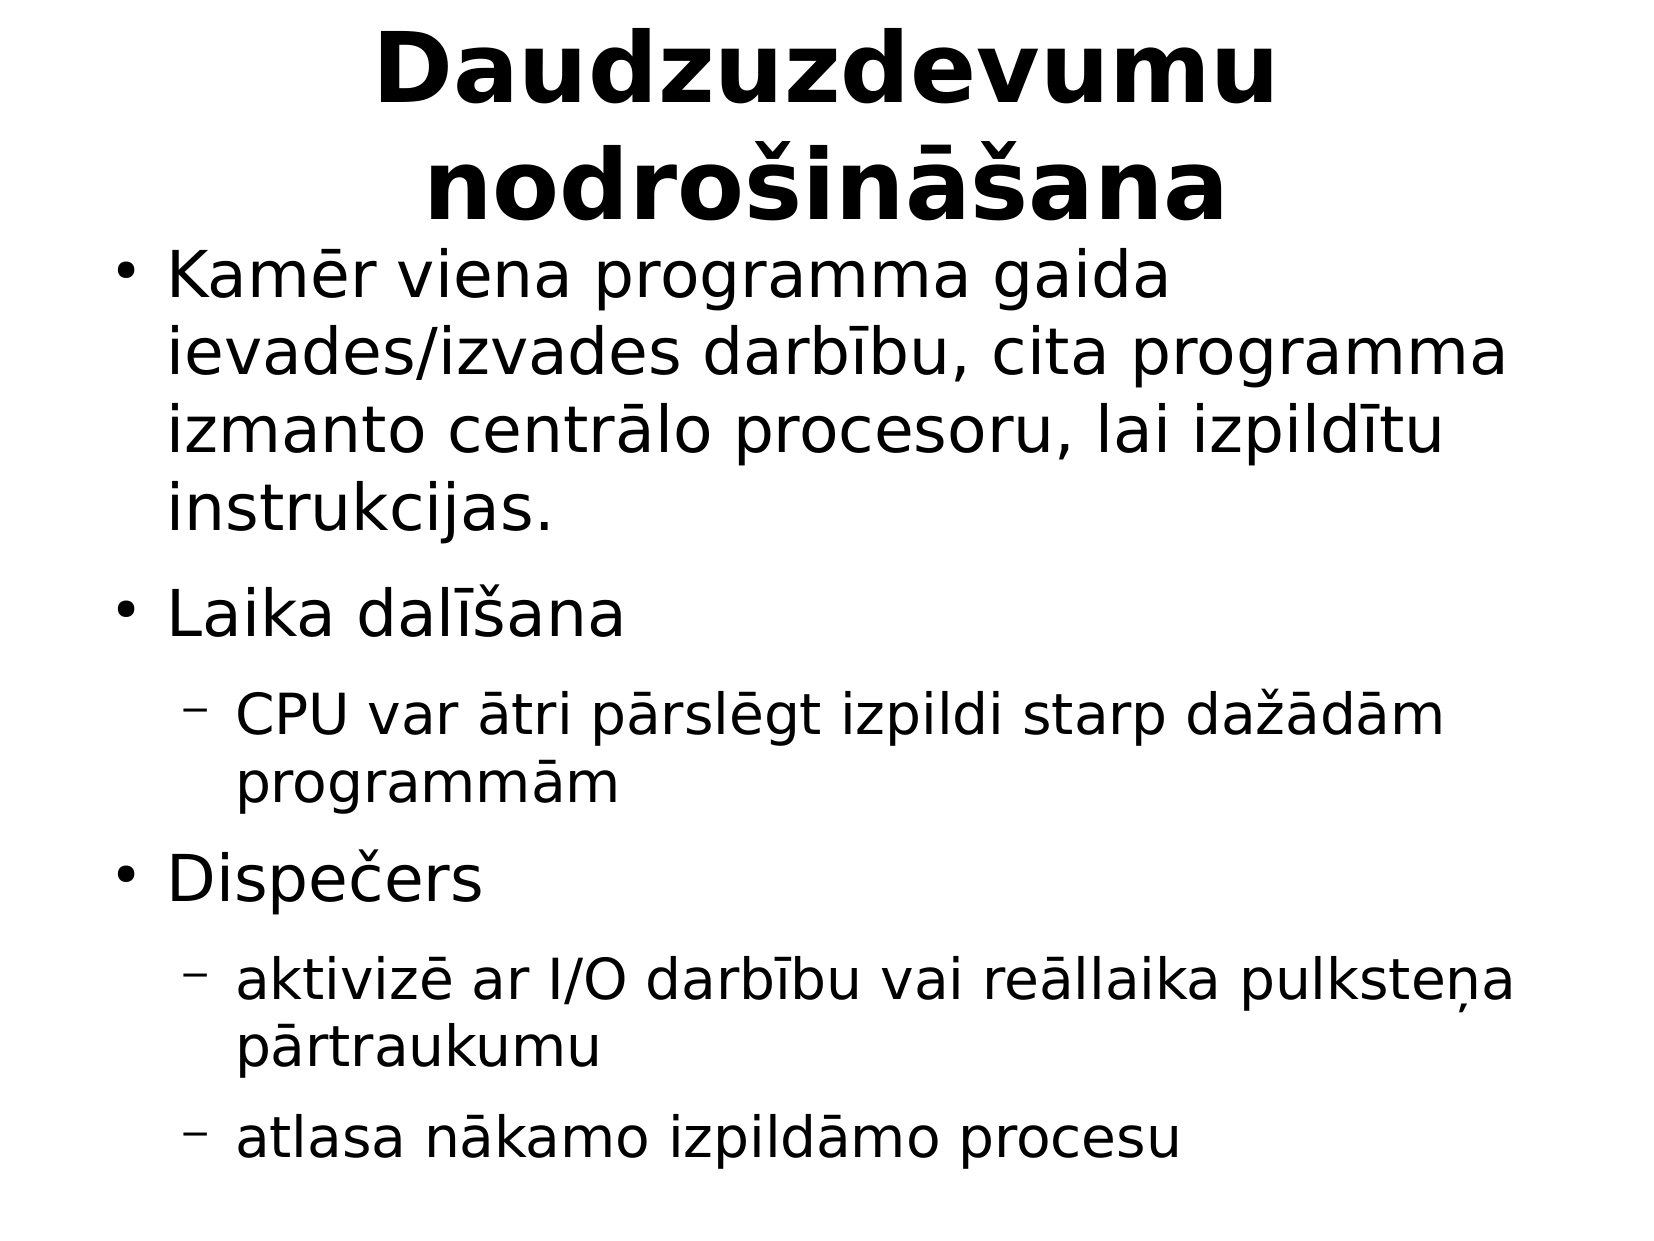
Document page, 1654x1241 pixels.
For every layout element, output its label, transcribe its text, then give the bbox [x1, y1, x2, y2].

title Daudzuzdevumu nodrošināšana [82, 49, 1571, 196]
list Kamēr viena programma gaida ievades/izvades darbību, cita programma izmanto centrālo procesoru, lai izpildītu instrukcijas. Laika dalīšana CPU var ātri pārslēgt izpildi starp dažādām programmām Dispečers aktivizē ar I/O darbību vai reāllaika pulksteņa pārtraukumu atlasa nākamo izpildāmo procesu [82, 225, 1538, 1186]
